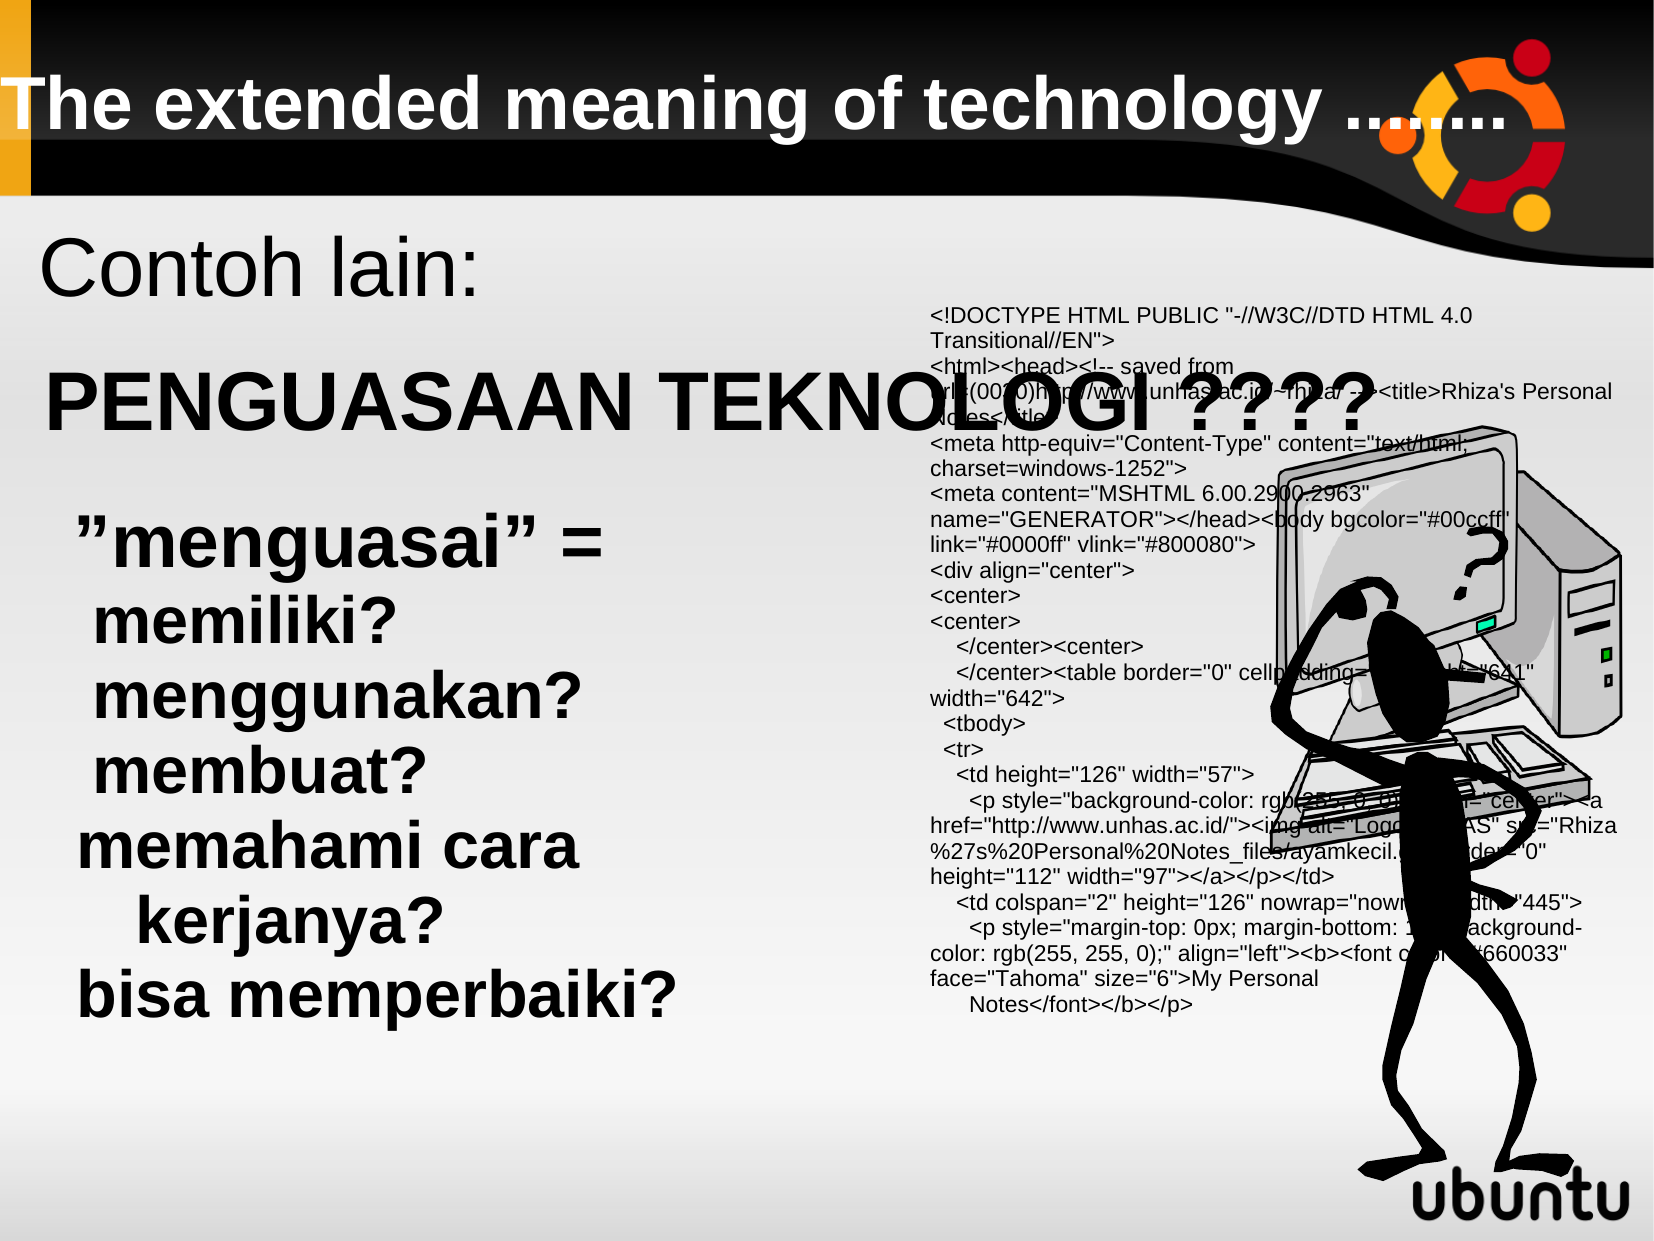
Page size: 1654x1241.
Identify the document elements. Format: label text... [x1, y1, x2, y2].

text_box ”menguasai” = memiliki? menggunakan? membuat? memahami cara kerjanya? bisa memperbaiki? [59, 492, 916, 1241]
text_box Contoh lain: [0, 213, 1418, 353]
picture [0, 353, 915, 1241]
text_box PENGUASAAN TEKNOLOGI ???? [29, 347, 915, 489]
text_box <!DOCTYPE HTML PUBLIC "-//W3C//DTD HTML 4.0 Transitional//EN"> <html><head><!-- saved from url=(0030)http://www.unhas.ac.id/~rhiza/ --><title>Rhiza's Personal Notes</title> <meta http-equiv="Content-Type" content="text/html; charset=windows-1252"> <meta content="MSHTML 6.00.2900.2963" name="GENERATOR"></head><body bgcolor="#00ccff" link="#0000ff" vlink="#800080"> <div align="center"> <center> <center> </center><center> </center><table border="0" cellpadding="6" height="641" width="642"> <tbody> <tr> <td height="126" width="57"> <p style="background-color: rgb(255, 0, 0);" align="center"><a href="http://www.unhas.ac.id/"><img alt="Logo UNHAS" src="Rhiza%27s%20Personal%20Notes_files/ayamkecil.gif" border="0" height="112" width="97"></a></p></td> <td colspan="2" height="126" nowrap="nowrap" width="445"> <p style="margin-top: 0px; margin-bottom: 1px; background-color: rgb(255, 255, 0);" align="left"><b><font color="#660033" face="Tahoma" size="6">My Personal Notes</font></b></p> [915, 295, 1654, 1241]
picture [0, 0, 1654, 295]
title The extended meaning of technology ........ [0, 29, 1565, 178]
